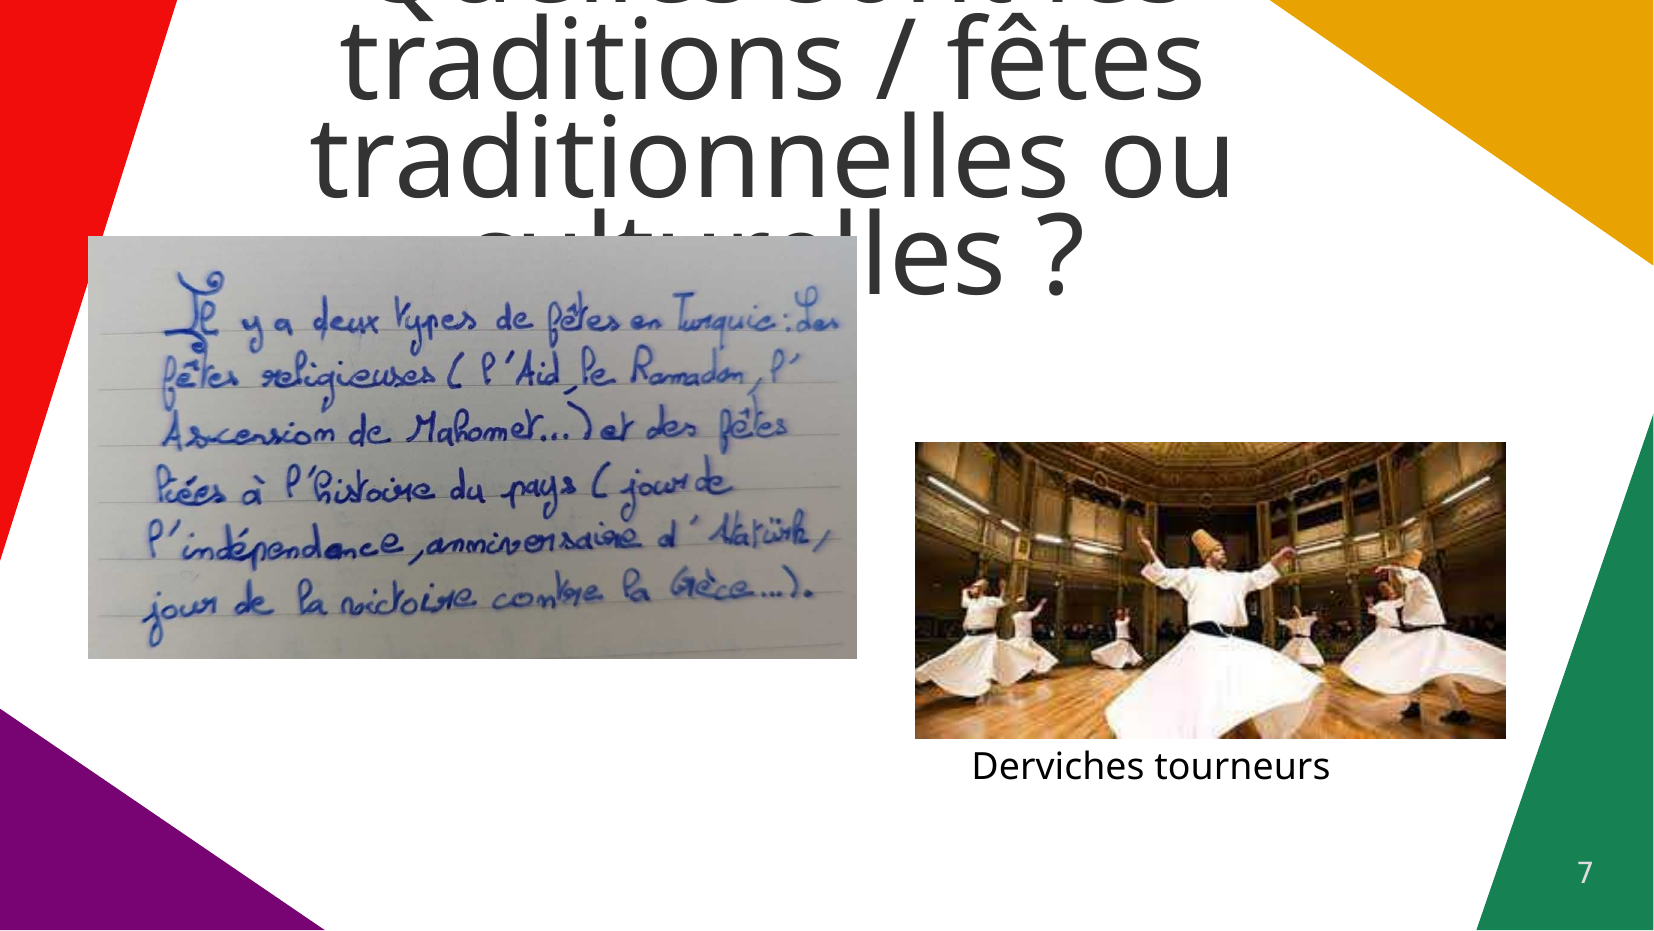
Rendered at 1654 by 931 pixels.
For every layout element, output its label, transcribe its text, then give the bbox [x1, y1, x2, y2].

picture [88, 236, 857, 659]
title Quelles sont les traditions / fêtes traditionnelles ou culturelles ? [124, 0, 1424, 266]
picture [915, 442, 1506, 739]
text_box Derviches tourneurs [956, 732, 1518, 885]
